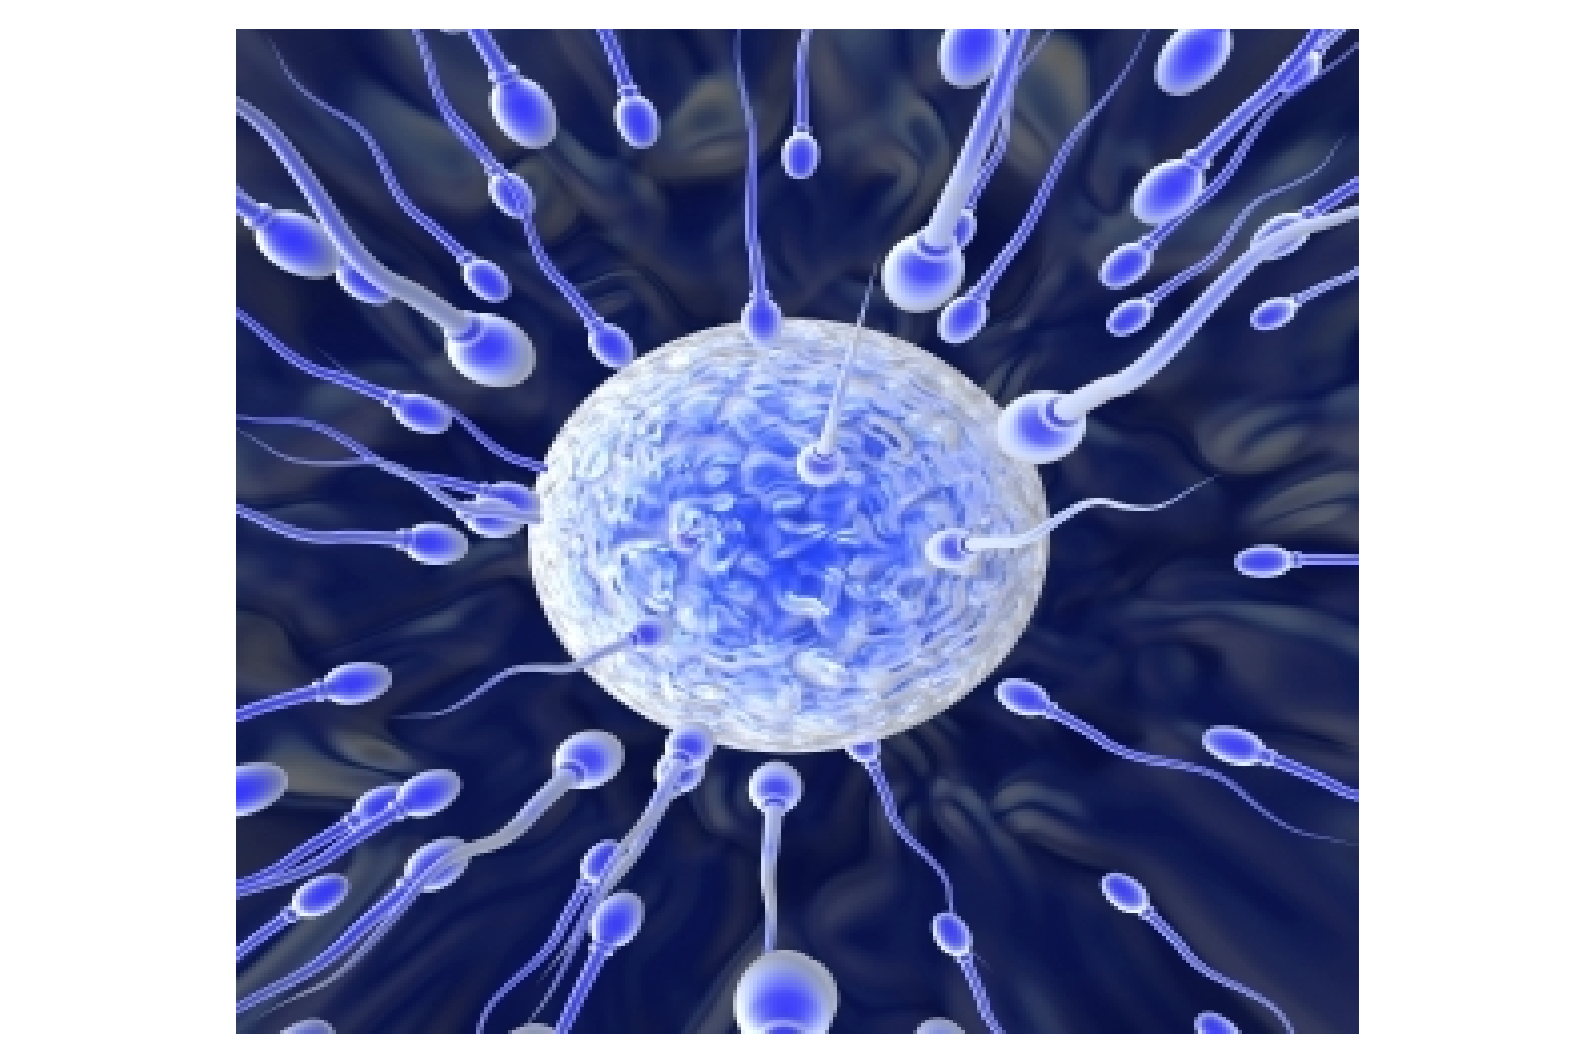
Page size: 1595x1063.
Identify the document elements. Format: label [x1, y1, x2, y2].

picture [236, 29, 1359, 1034]
